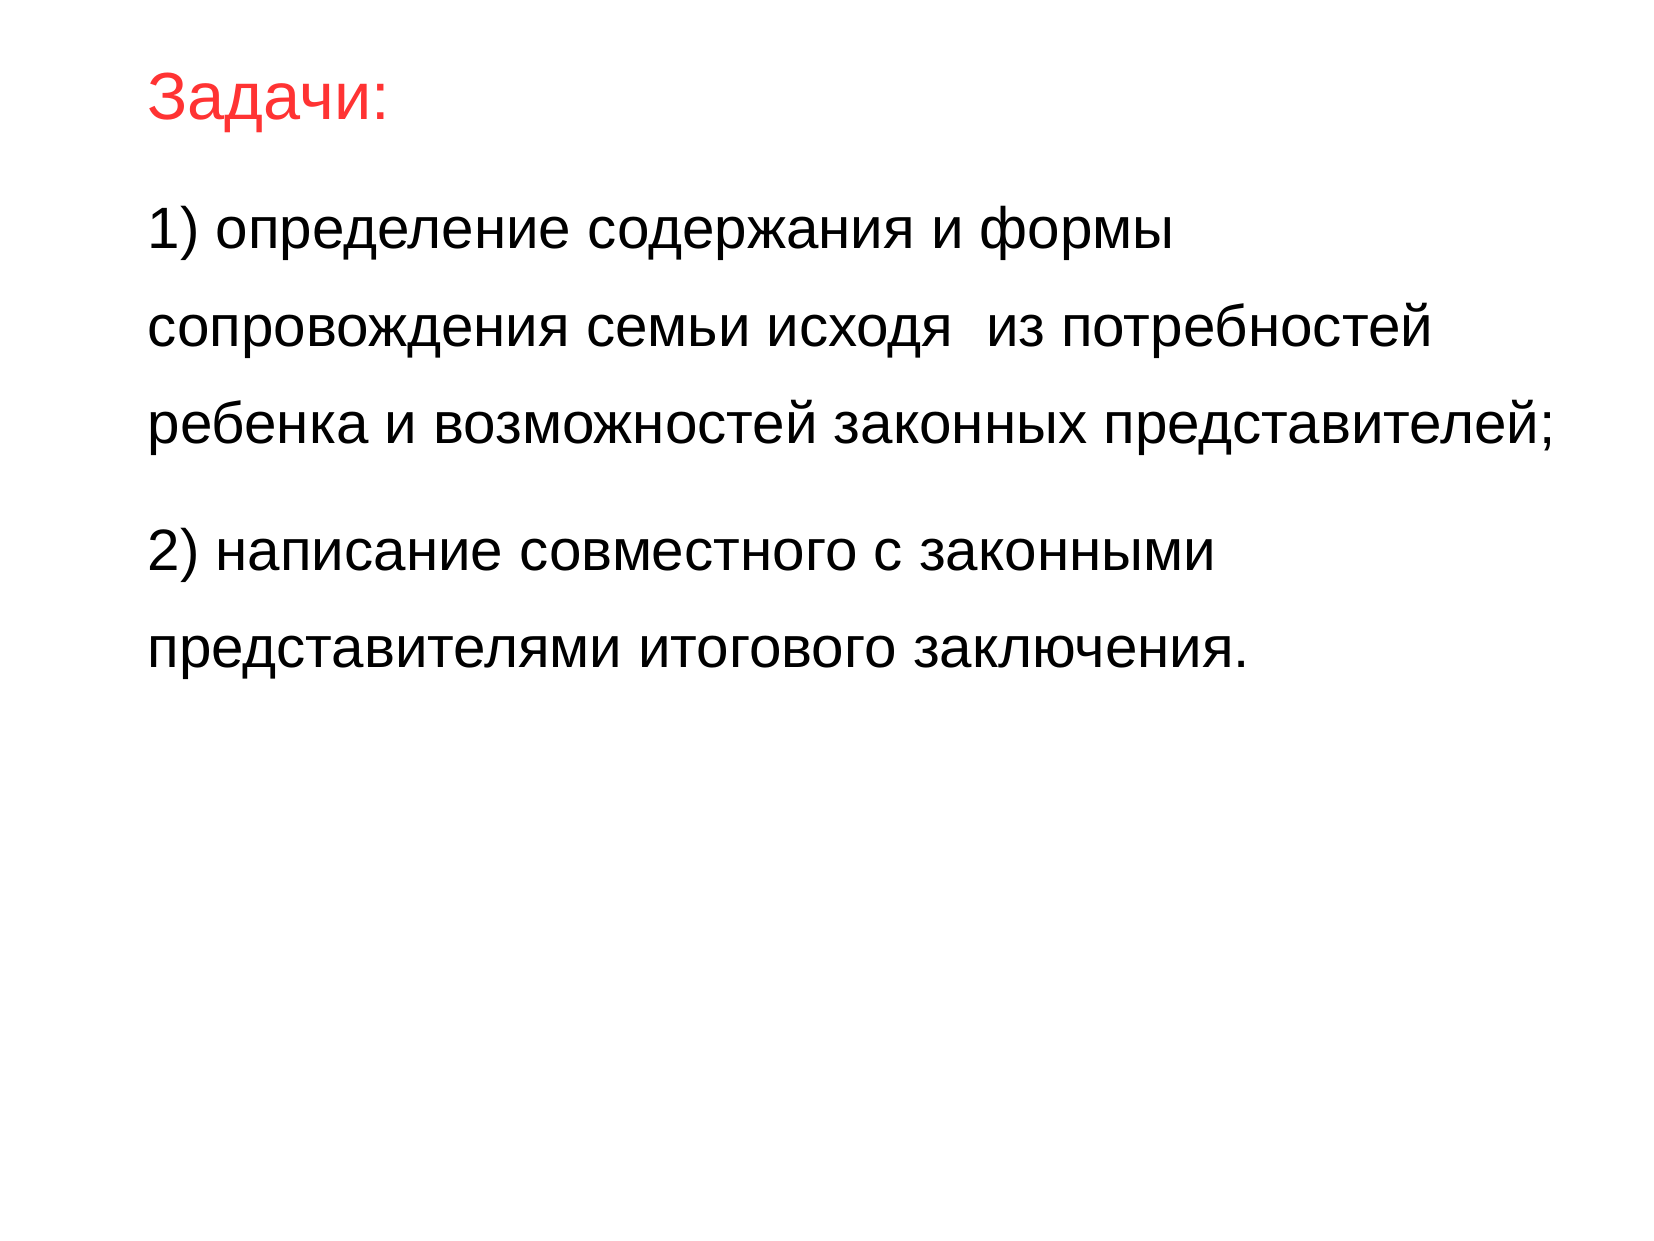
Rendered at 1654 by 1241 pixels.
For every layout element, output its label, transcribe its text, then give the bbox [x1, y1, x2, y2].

list Задачи: 1) определение содержания и формы сопровождения семьи исходя из потребностей ребенка и возможностей законных представителей; 2) написание совместного с законными представителями итогового заключения. [76, 59, 1565, 878]
